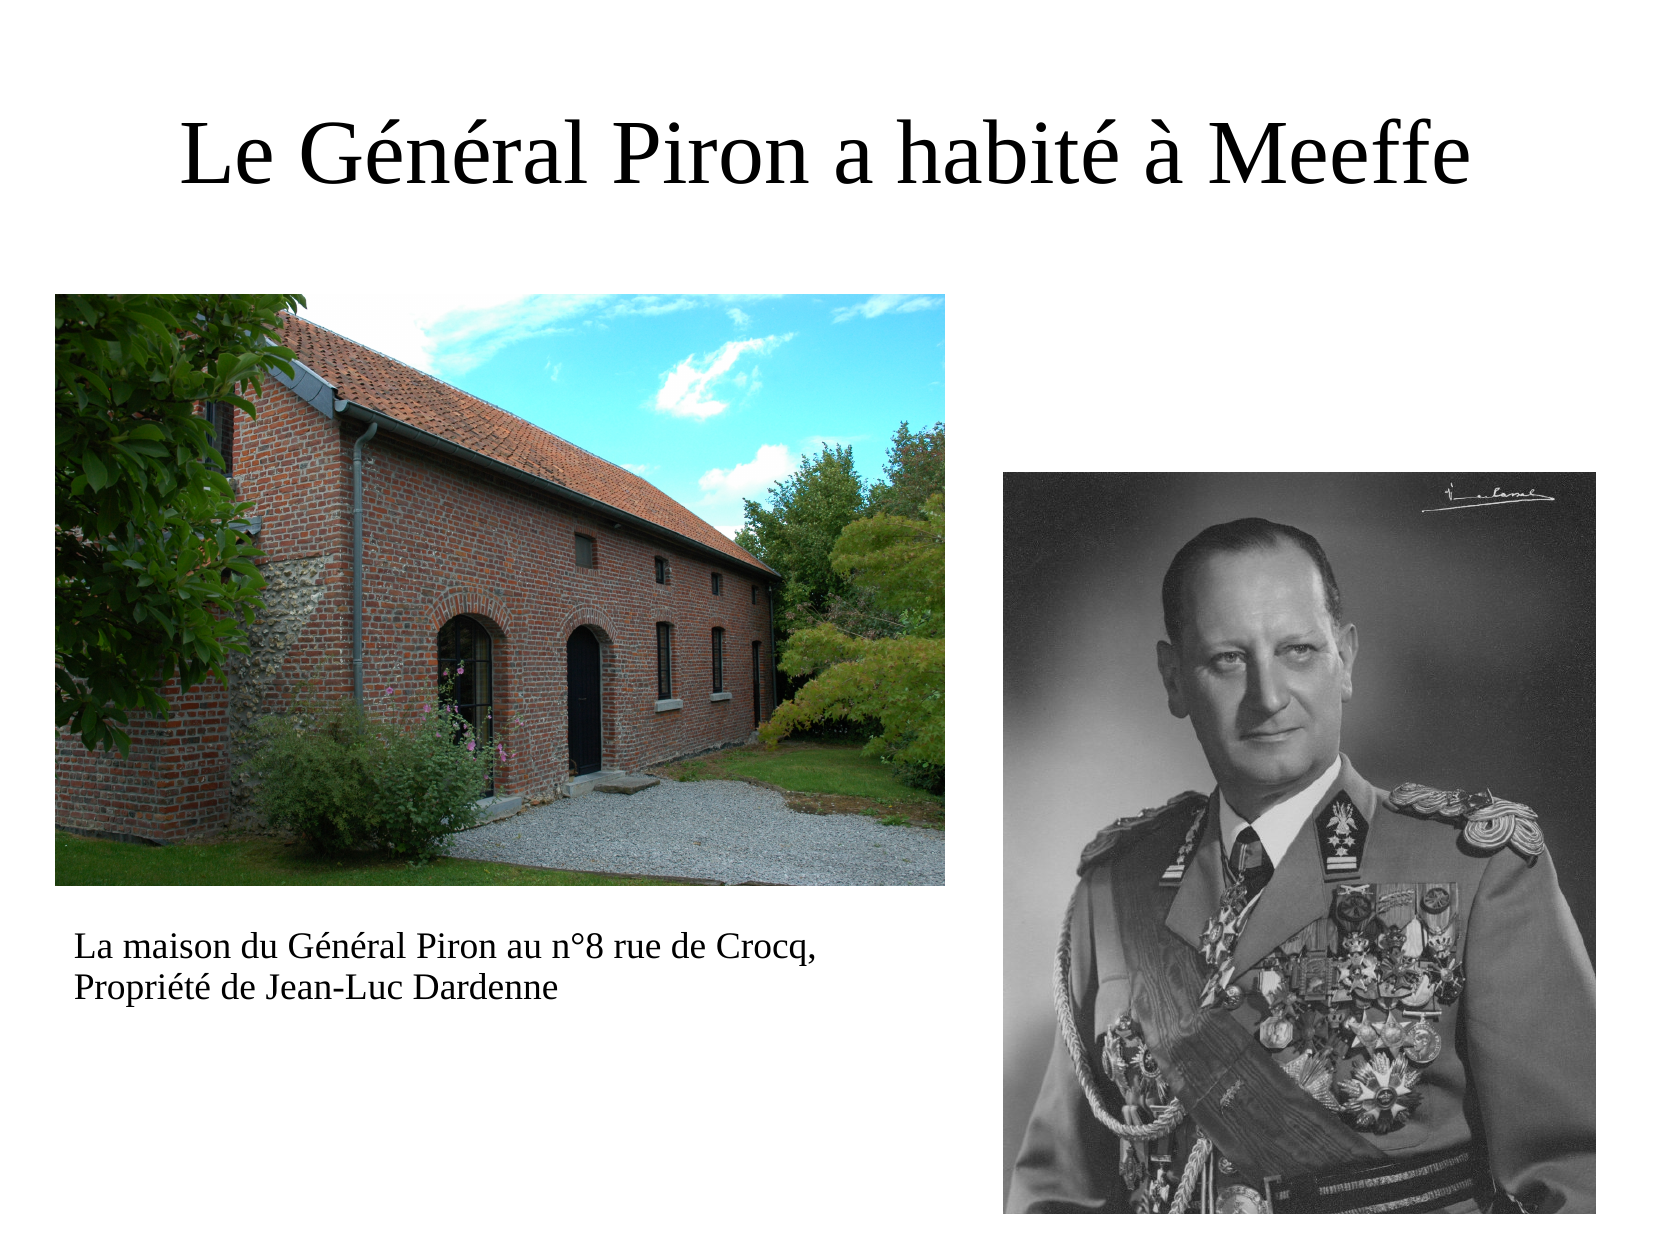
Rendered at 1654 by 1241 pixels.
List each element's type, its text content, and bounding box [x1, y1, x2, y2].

picture [1003, 472, 1596, 1214]
title Le Général Piron a habité à Meeffe [82, 49, 1571, 257]
text_box La maison du Général Piron au n°8 rue de Crocq, Propriété de Jean-Luc Dardenne [59, 917, 916, 1093]
picture [55, 294, 945, 886]
